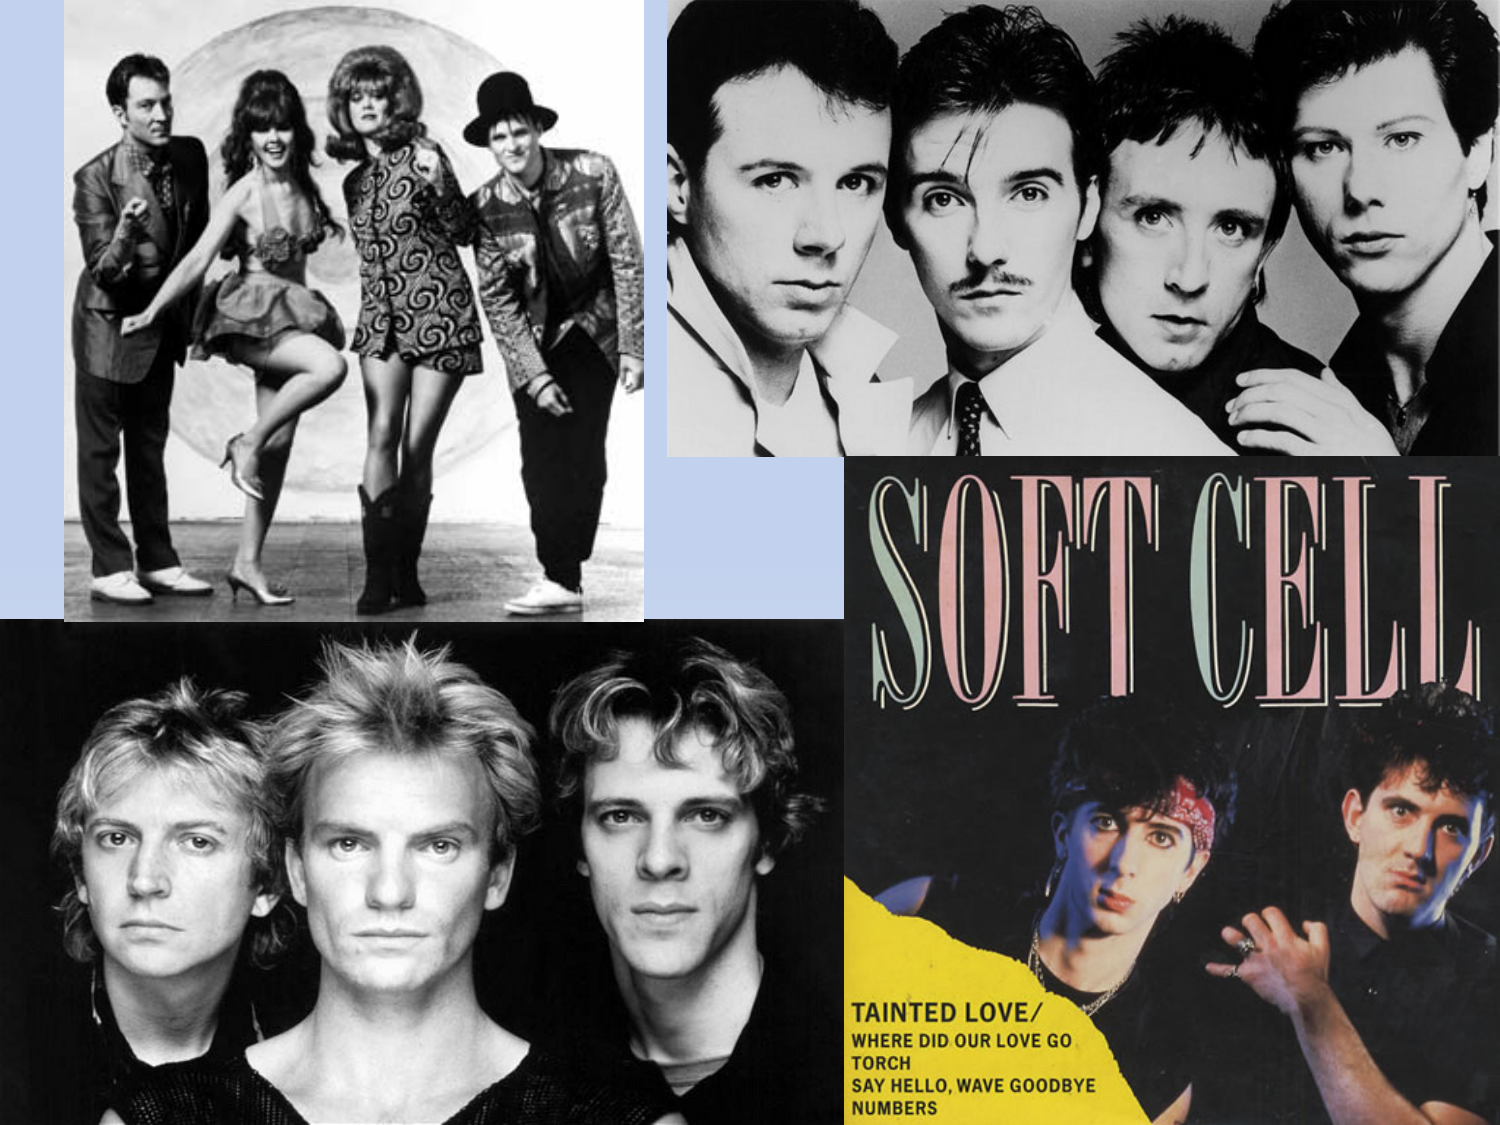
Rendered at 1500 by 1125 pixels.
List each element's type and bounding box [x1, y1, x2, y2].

picture [0, 0, 1500, 1125]
list [644, 262, 844, 619]
